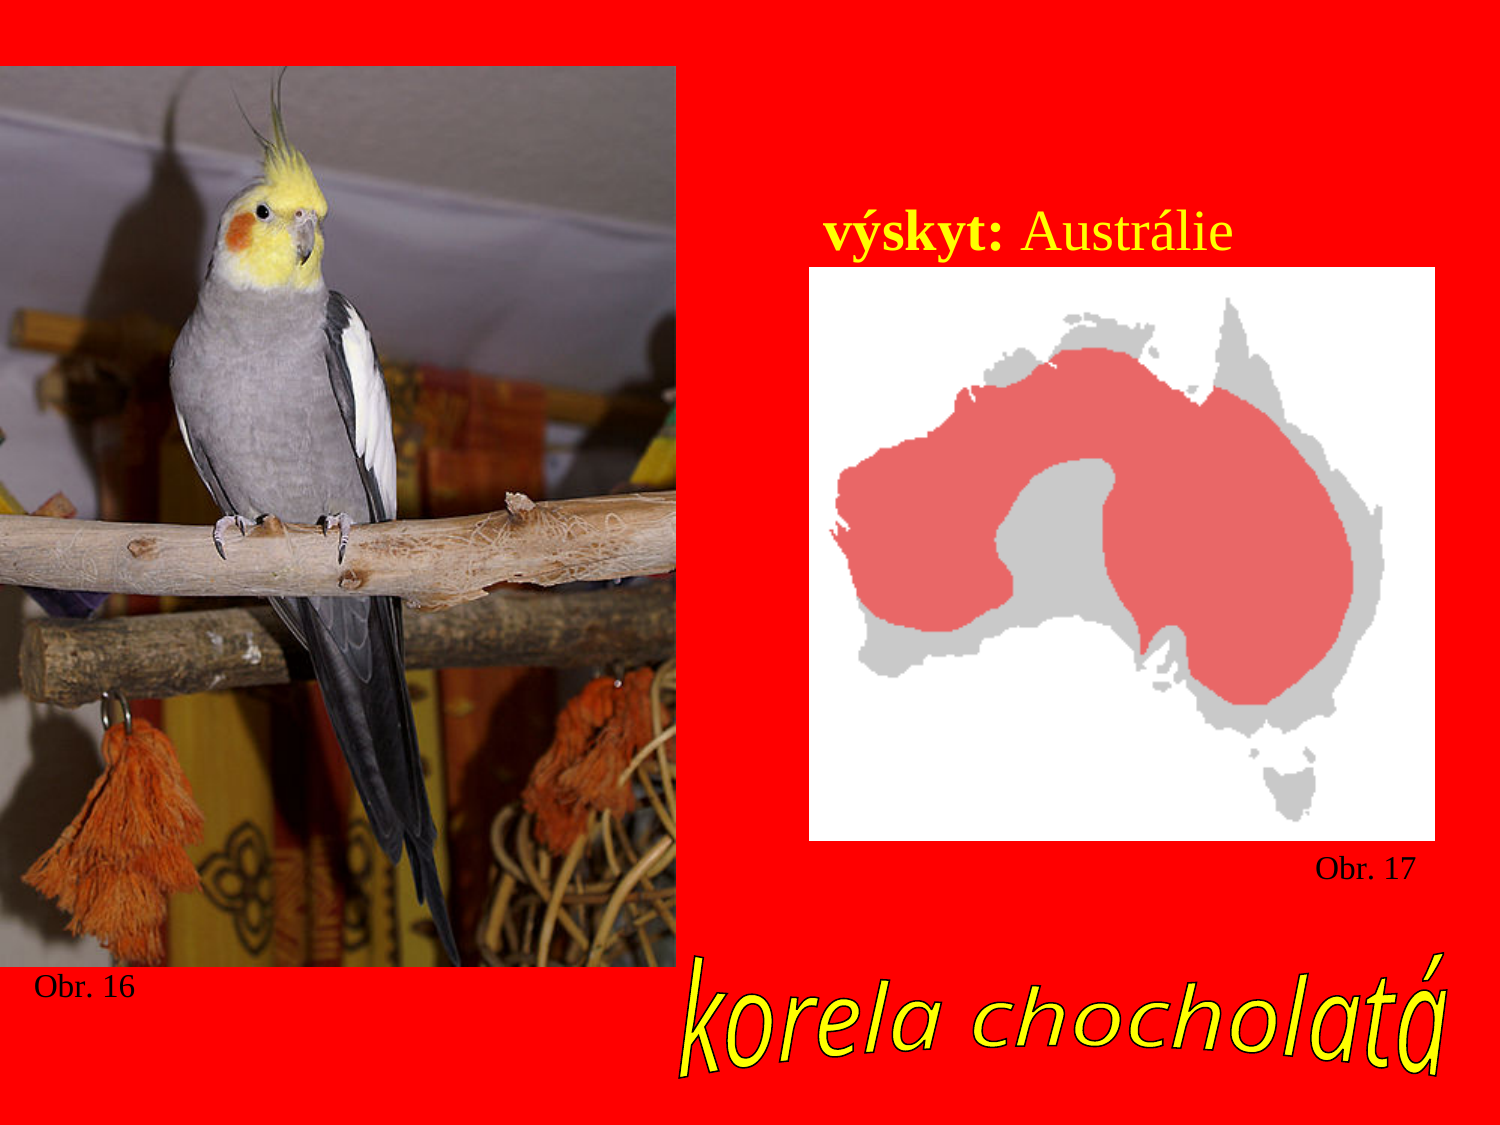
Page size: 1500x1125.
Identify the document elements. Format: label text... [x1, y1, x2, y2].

text_box výskyt: Austrálie [809, 184, 1318, 271]
picture [809, 267, 1435, 841]
text_box korela chocholatá [1398, 989, 1447, 1076]
text_box korela chocholatá [1230, 999, 1277, 1053]
text_box korela chocholatá [1310, 995, 1360, 1063]
text_box korela chocholatá [864, 979, 890, 1053]
text_box korela chocholatá [1283, 973, 1309, 1057]
text_box Obr. 17 [1281, 834, 1436, 895]
picture [0, 66, 676, 967]
text_box korela chocholatá [779, 997, 819, 1062]
text_box korela chocholatá [679, 956, 728, 1078]
text_box korela chocholatá [973, 1002, 1014, 1048]
text_box korela chocholatá [726, 994, 773, 1068]
text_box korela chocholatá [1074, 1002, 1121, 1047]
text_box korela chocholatá [818, 998, 860, 1057]
text_box korela chocholatá [1365, 977, 1397, 1069]
text_box korela chocholatá [1129, 1002, 1171, 1048]
text_box korela chocholatá [1172, 982, 1221, 1051]
text_box Obr. 16 [0, 952, 154, 1013]
text_box korela chocholatá [892, 1000, 942, 1052]
text_box korela chocholatá [1015, 985, 1065, 1047]
text_box korela chocholatá [1422, 952, 1444, 982]
